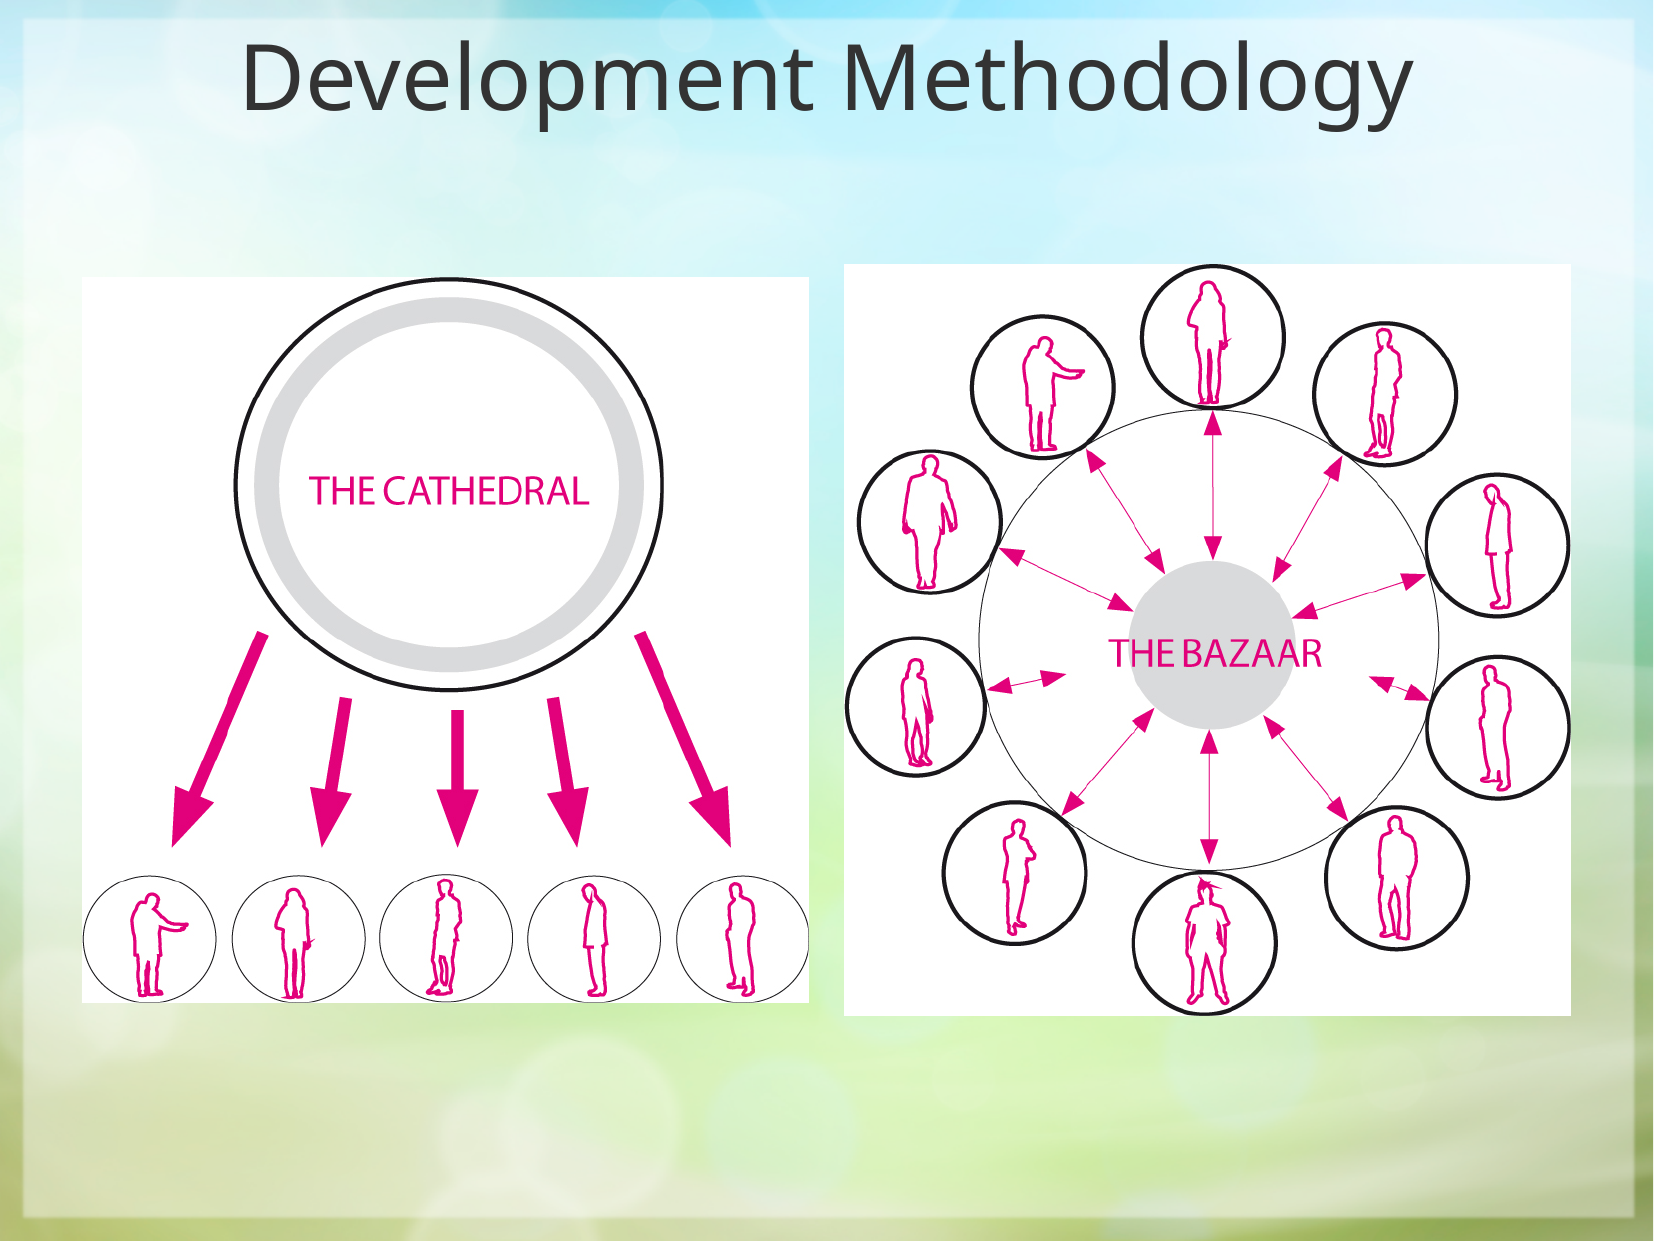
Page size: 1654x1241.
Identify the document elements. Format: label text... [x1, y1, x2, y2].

picture [0, 0, 1654, 1241]
title Development Methodology [82, 0, 1571, 151]
